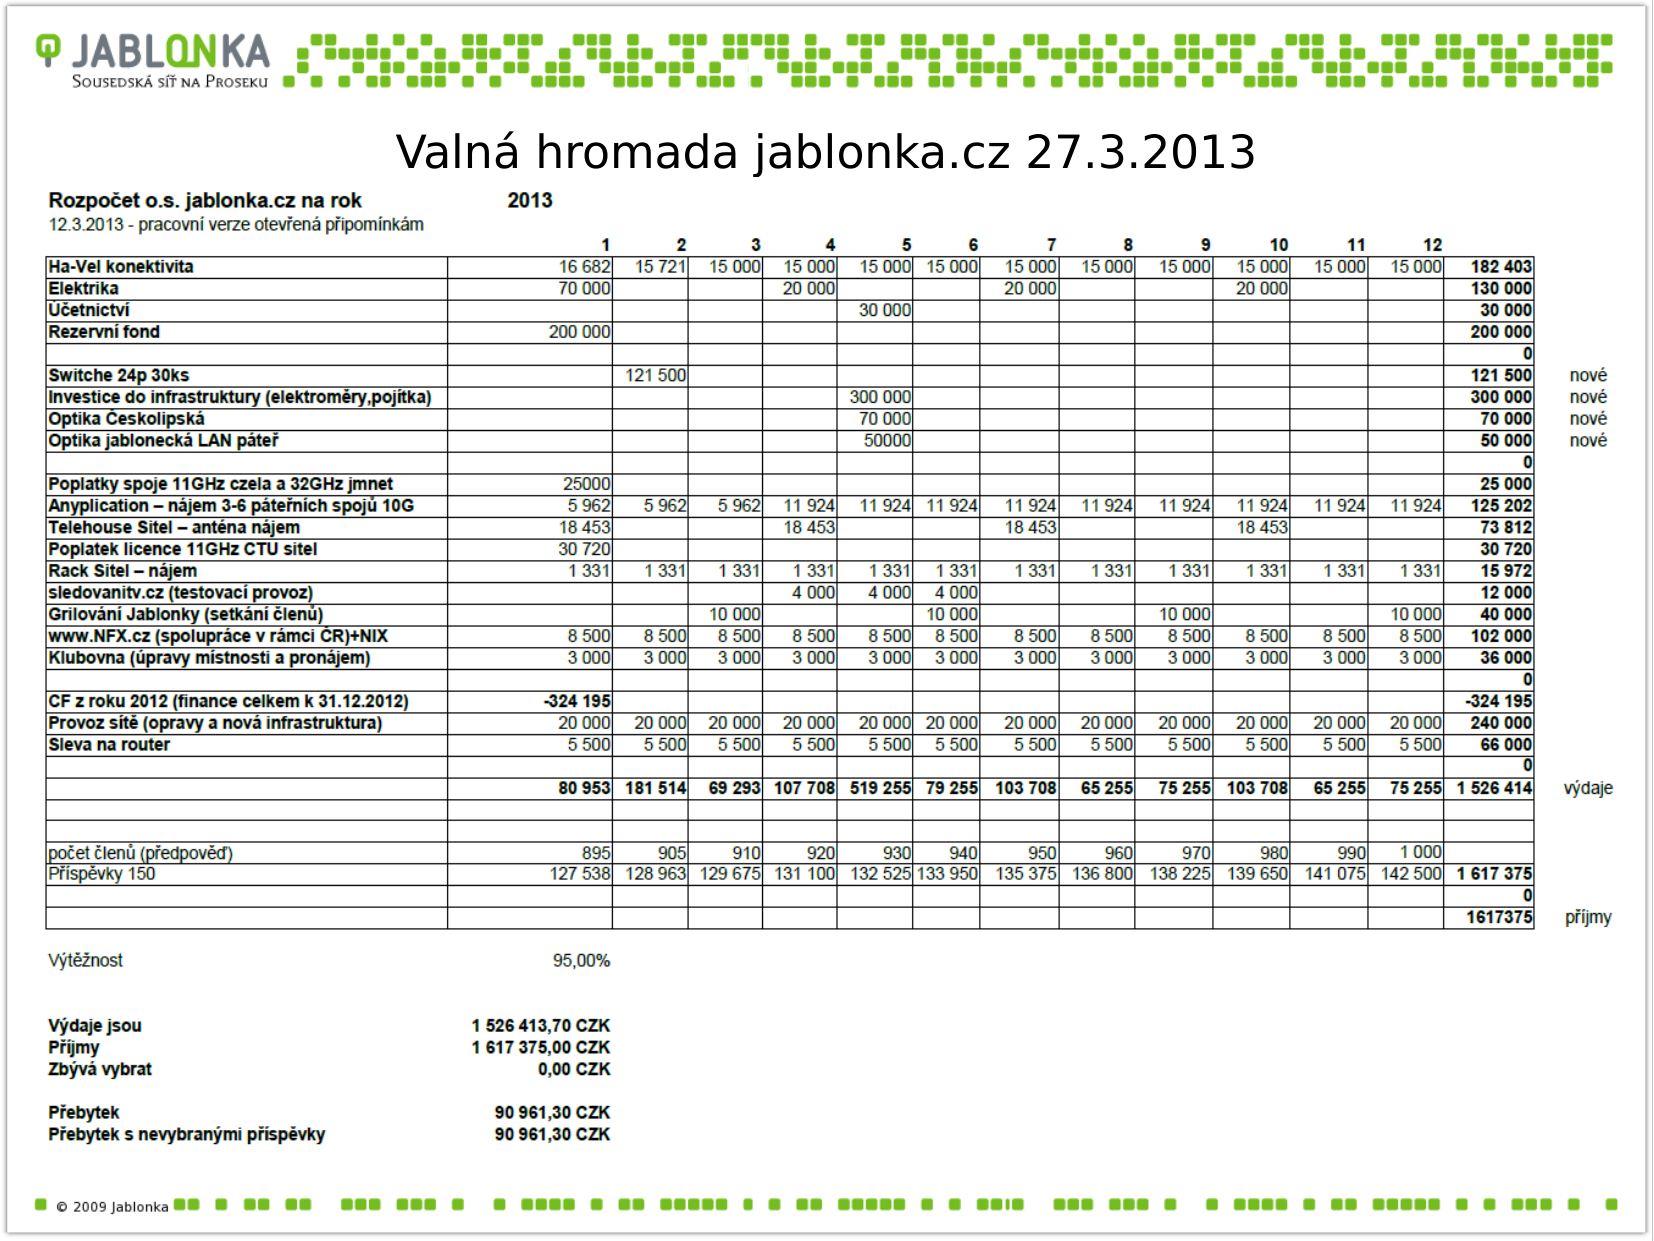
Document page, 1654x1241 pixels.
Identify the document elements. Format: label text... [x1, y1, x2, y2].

picture [0, 0, 1654, 1241]
title Valná hromada jablonka.cz 27.3.2013 [82, 49, 1571, 177]
